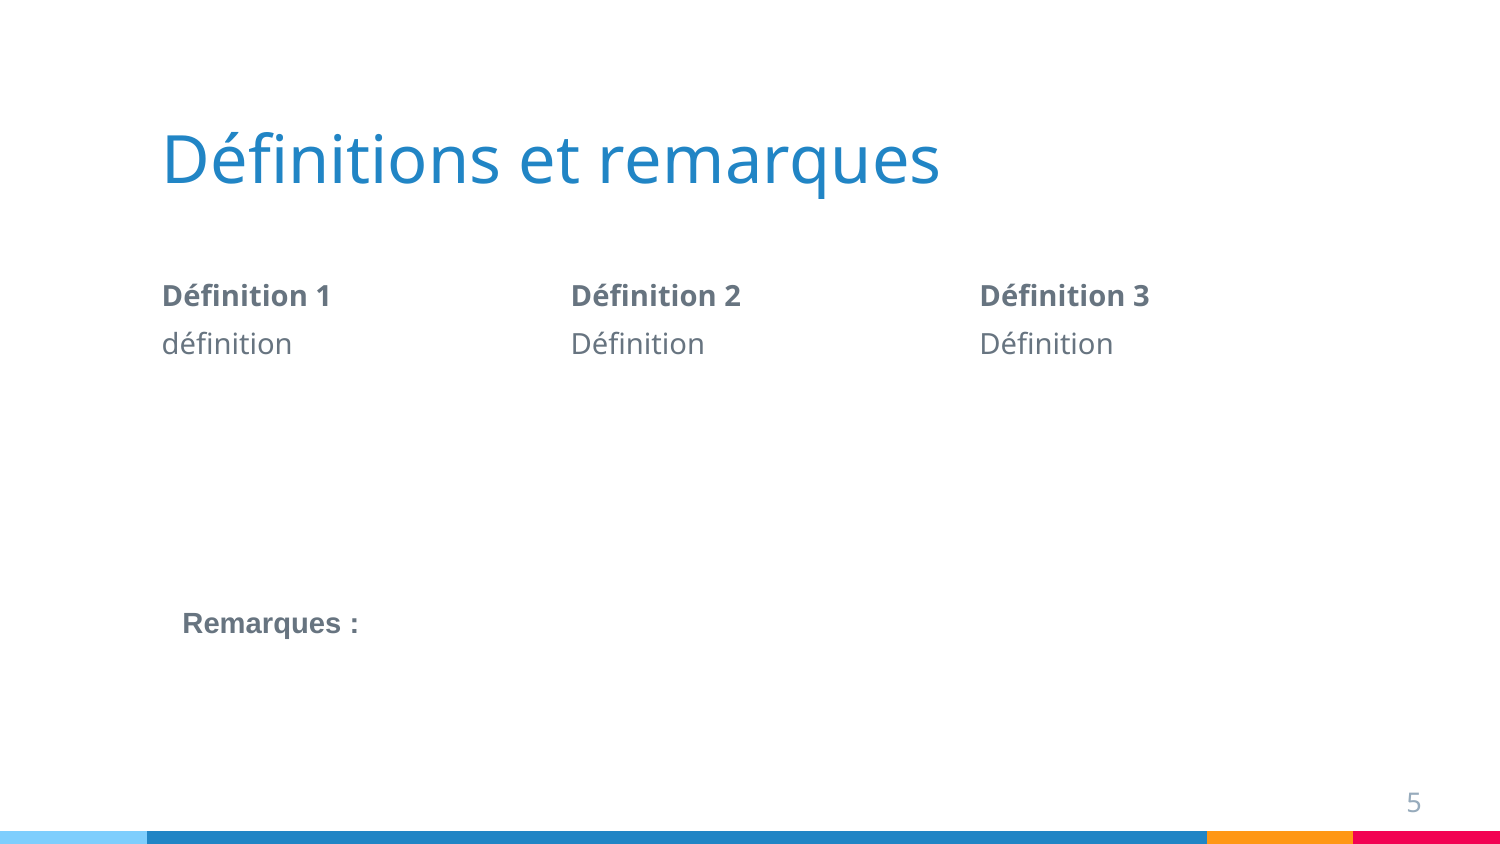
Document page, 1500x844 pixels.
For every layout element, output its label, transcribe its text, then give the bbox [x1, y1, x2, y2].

text_box 5 [1391, 770, 1482, 822]
list Définition 3 Définition [964, 262, 1354, 491]
text_box Remarques : [167, 596, 1354, 648]
list Définition 1 définition [146, 262, 536, 491]
title Définitions et remarques [146, 71, 1207, 212]
list Définition 2 Définition [555, 262, 945, 491]
